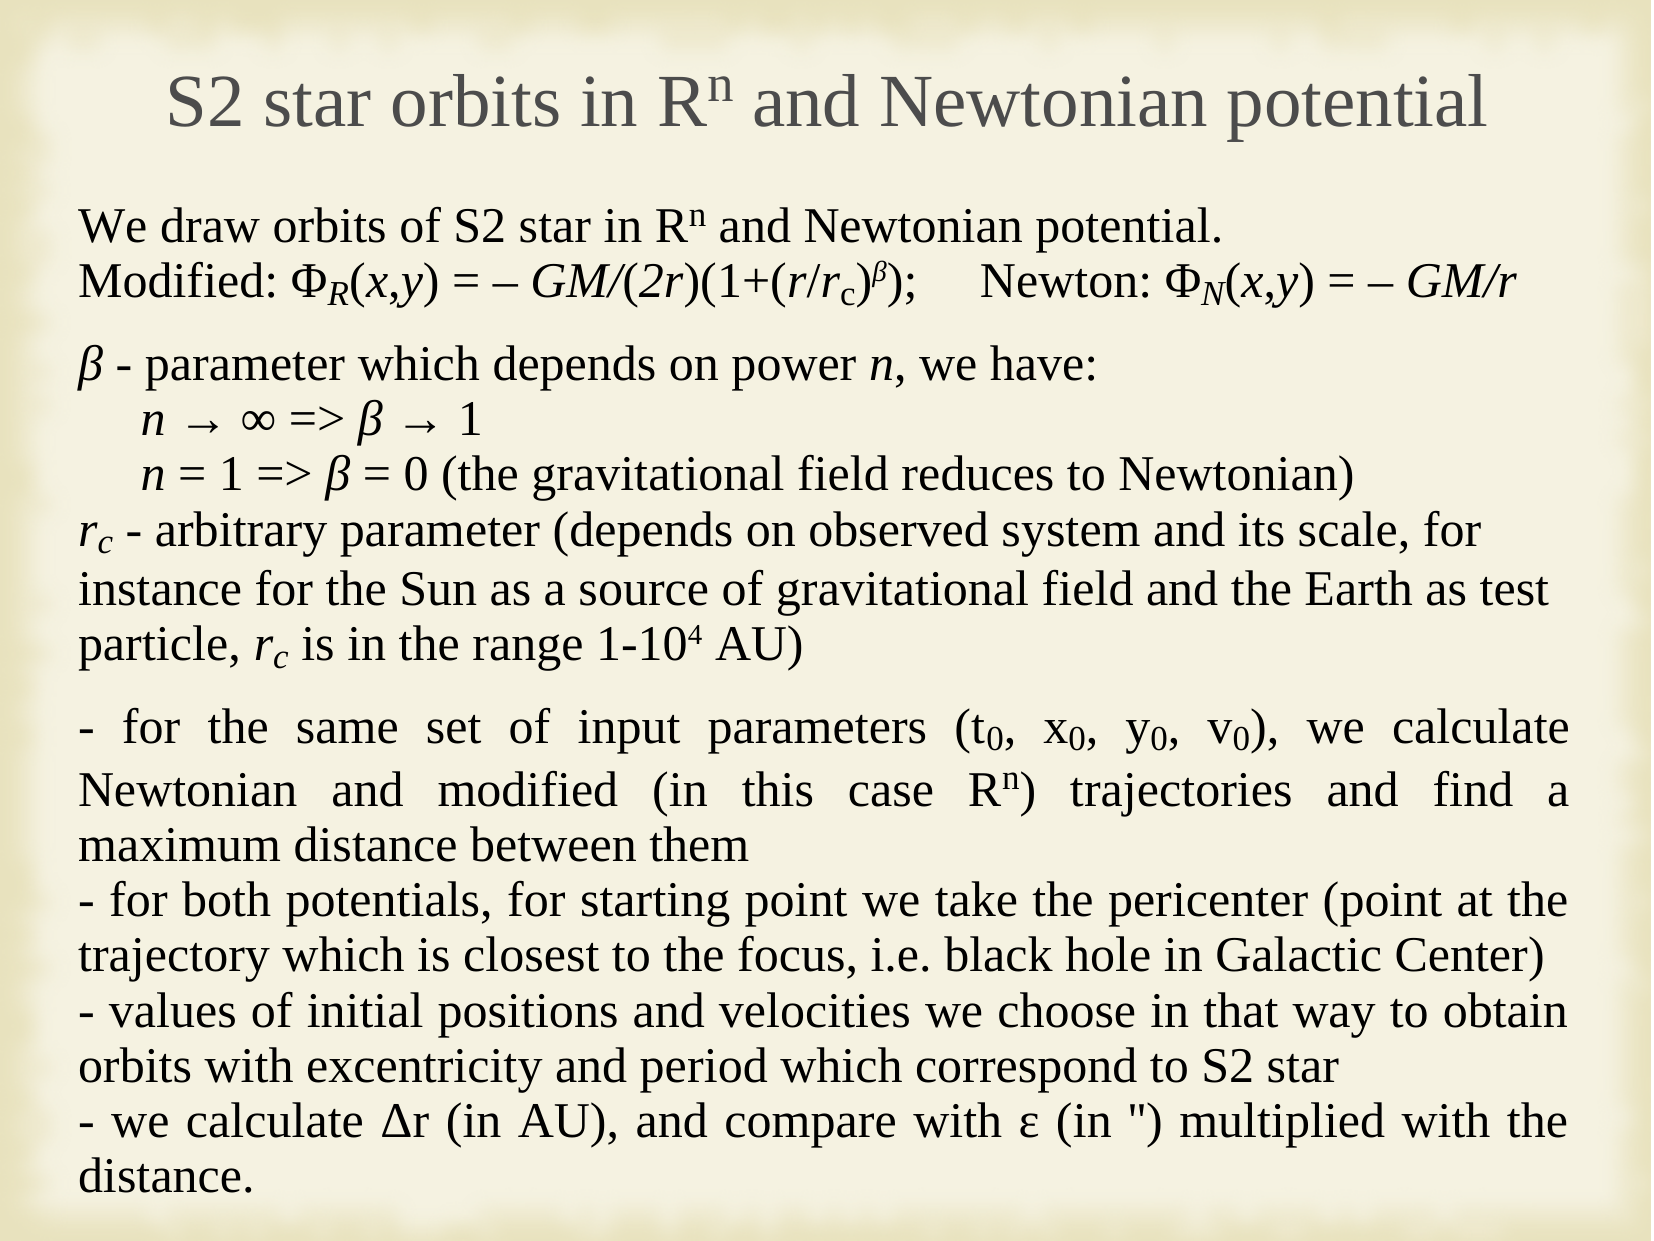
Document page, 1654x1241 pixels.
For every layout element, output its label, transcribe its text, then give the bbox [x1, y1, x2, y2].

list We draw orbits of S2 star in Rn and Newtonian potential. Modified: ΦR(x,y) = – GM/(2r)(1+(r/rc)β); Newton: ΦN(x,y) = – GM/r β - parameter which depends on power n, we have: n → ∞ => β → 1 n = 1 => β = 0 (the gravitational field reduces to Newtonian) rc - arbitrary parameter (depends on observed system and its scale, for instance for the Sun as a source of gravitational field and the Earth as test particle, rc is in the range 1-104 AU) - for the same set of input parameters (t0, x0, y0, v0), we calculate Newtonian and modified (in this case Rn) trajectories and find a maximum distance between them - for both potentials, for starting point we take the pericenter (point at the trajectory which is closest to the focus, i.e. black hole in Galactic Center) - values of initial positions and velocities we choose in that way to obtain orbits with excentricity and period which correspond to S2 star - we calculate Δr (in AU), and compare with ε (in '') multiplied with the distance. [78, 194, 1571, 1216]
picture [0, 0, 1651, 1241]
title S2 star orbits in Rn and Newtonian potential [64, 42, 1591, 156]
